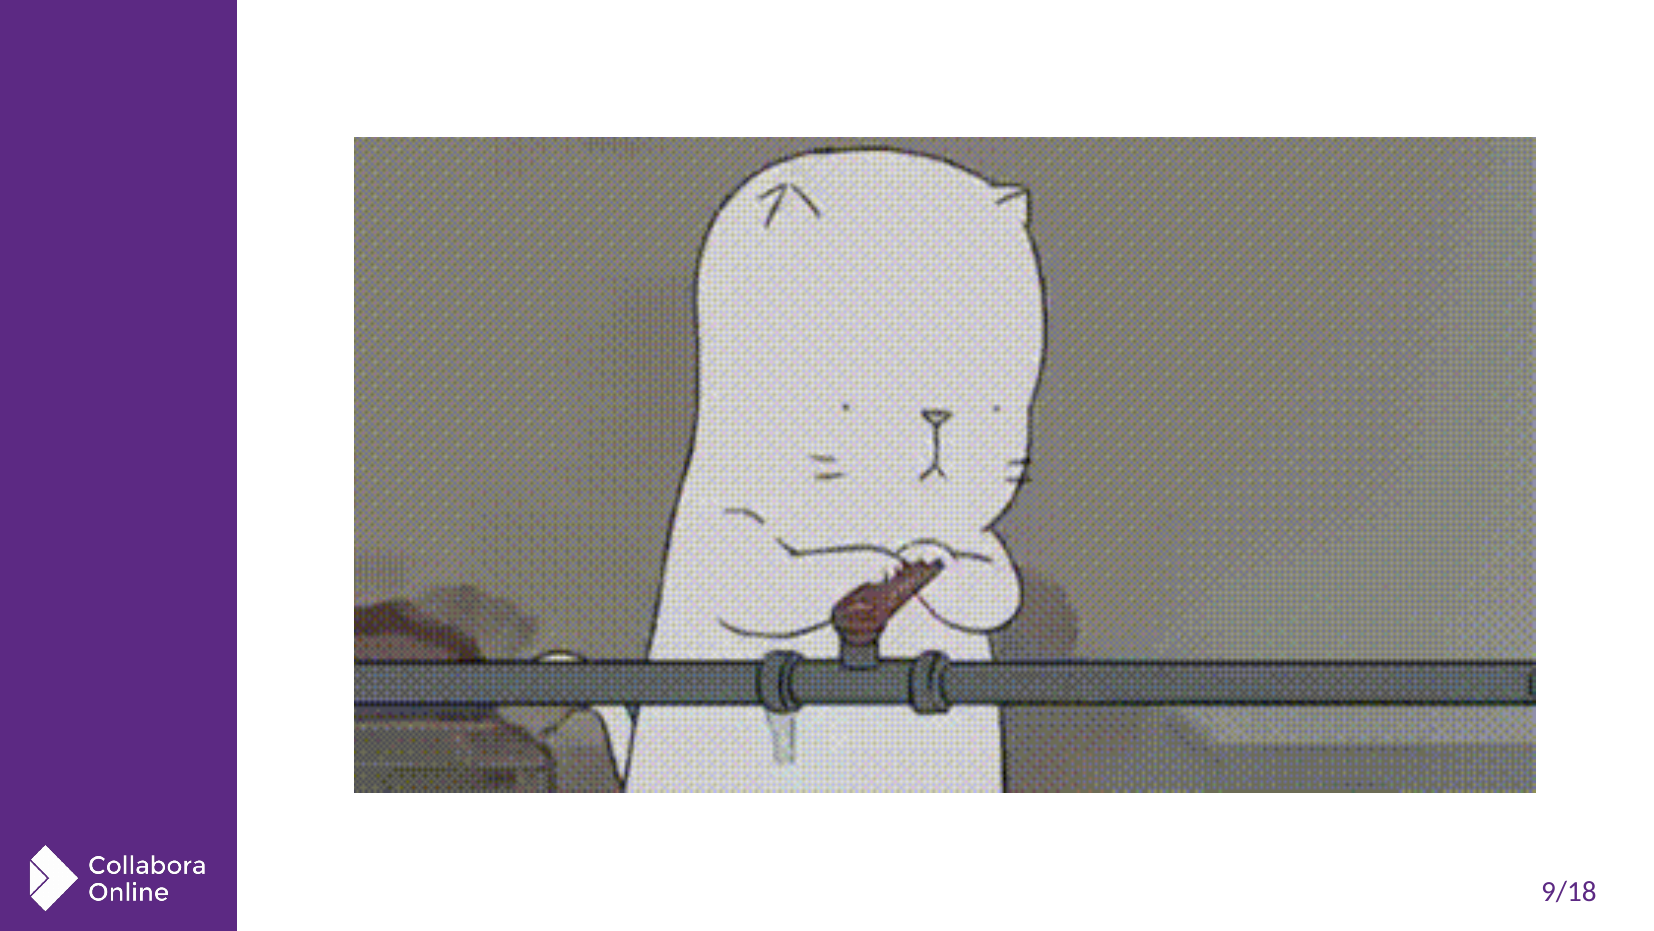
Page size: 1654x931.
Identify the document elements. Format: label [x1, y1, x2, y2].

picture [354, 137, 1536, 793]
picture [25, 840, 209, 916]
